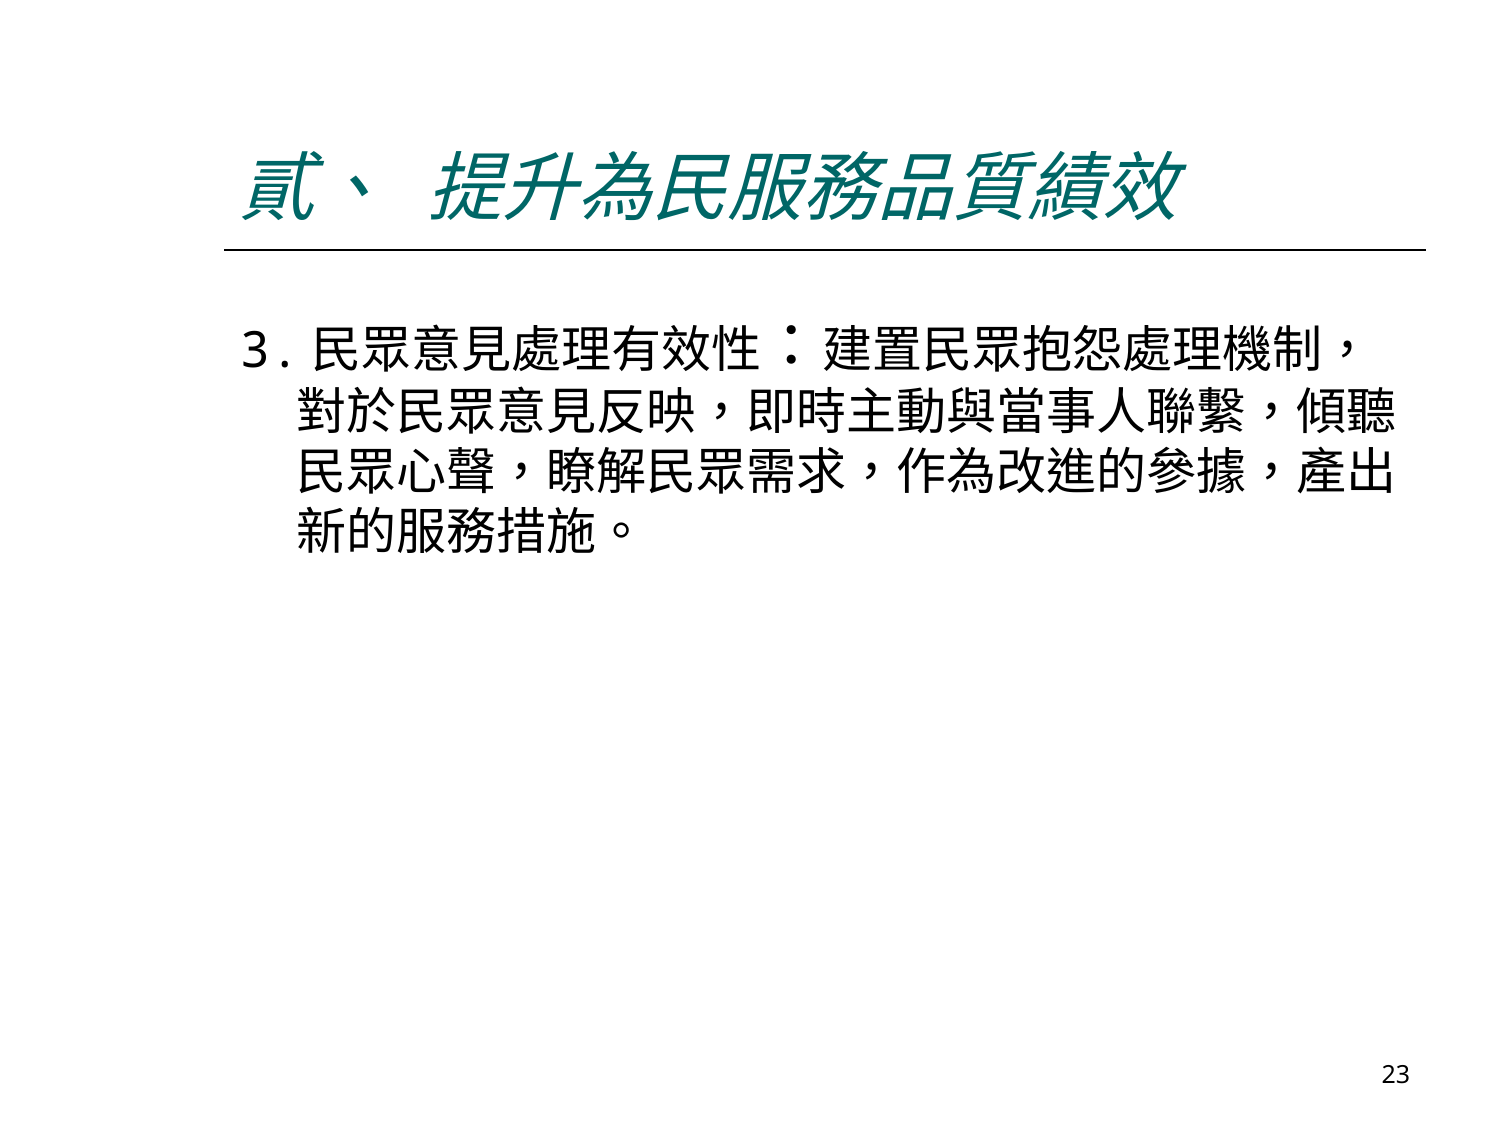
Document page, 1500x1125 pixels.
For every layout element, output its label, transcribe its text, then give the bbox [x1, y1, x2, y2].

title 貳、 提升為民服務品質績效 [224, 49, 1425, 237]
text_box <編號> [1074, 1025, 1426, 1101]
list 3.民眾意見處理有效性：建置民眾抱怨處理機制，對於民眾意見反映，即時主動與當事人聯繫，傾聽民眾心聲，瞭解民眾需求，作為改進的參據，產出新的服務措施。 [224, 299, 1436, 975]
